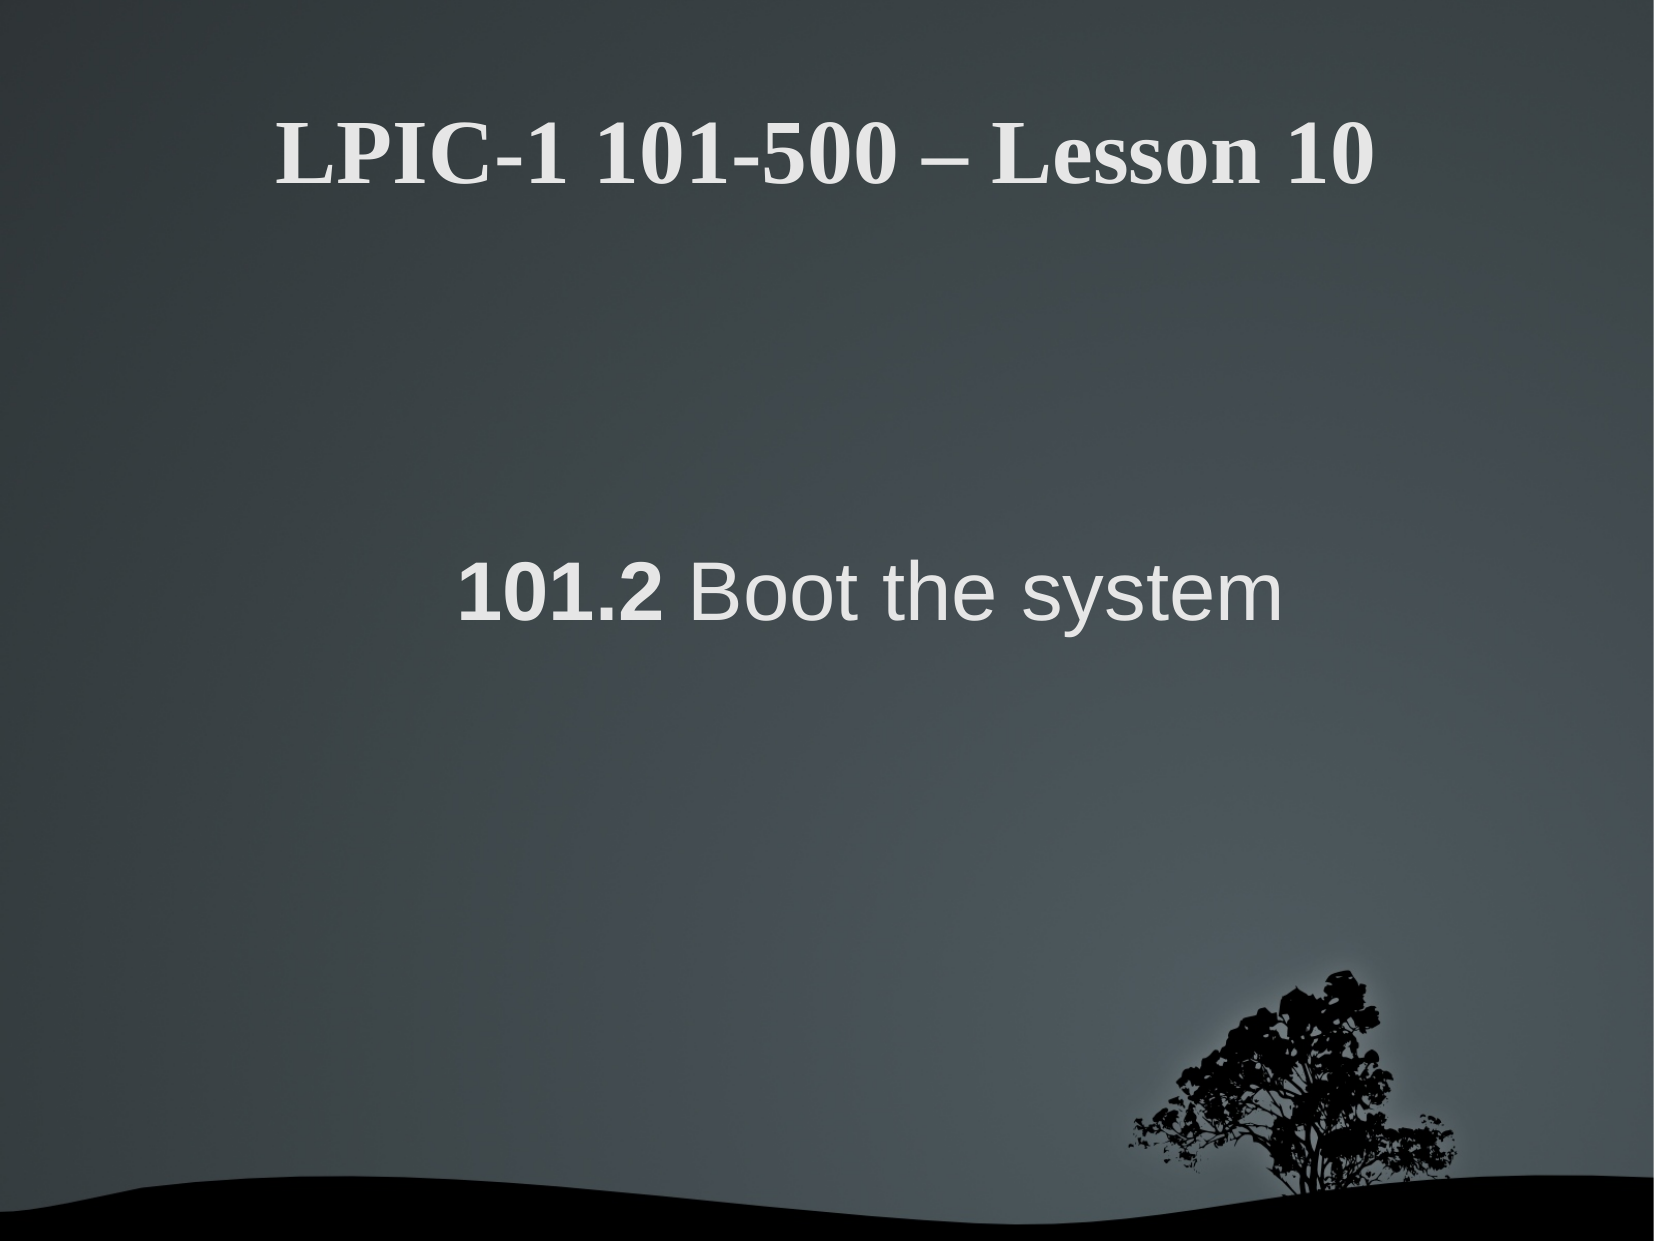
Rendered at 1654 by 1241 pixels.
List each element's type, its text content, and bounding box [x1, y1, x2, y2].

title LPIC-1 101-500 – Lesson 10 [82, 49, 1571, 257]
list 101.2 Boot the system [82, 290, 1571, 1109]
picture [0, 0, 1654, 1241]
